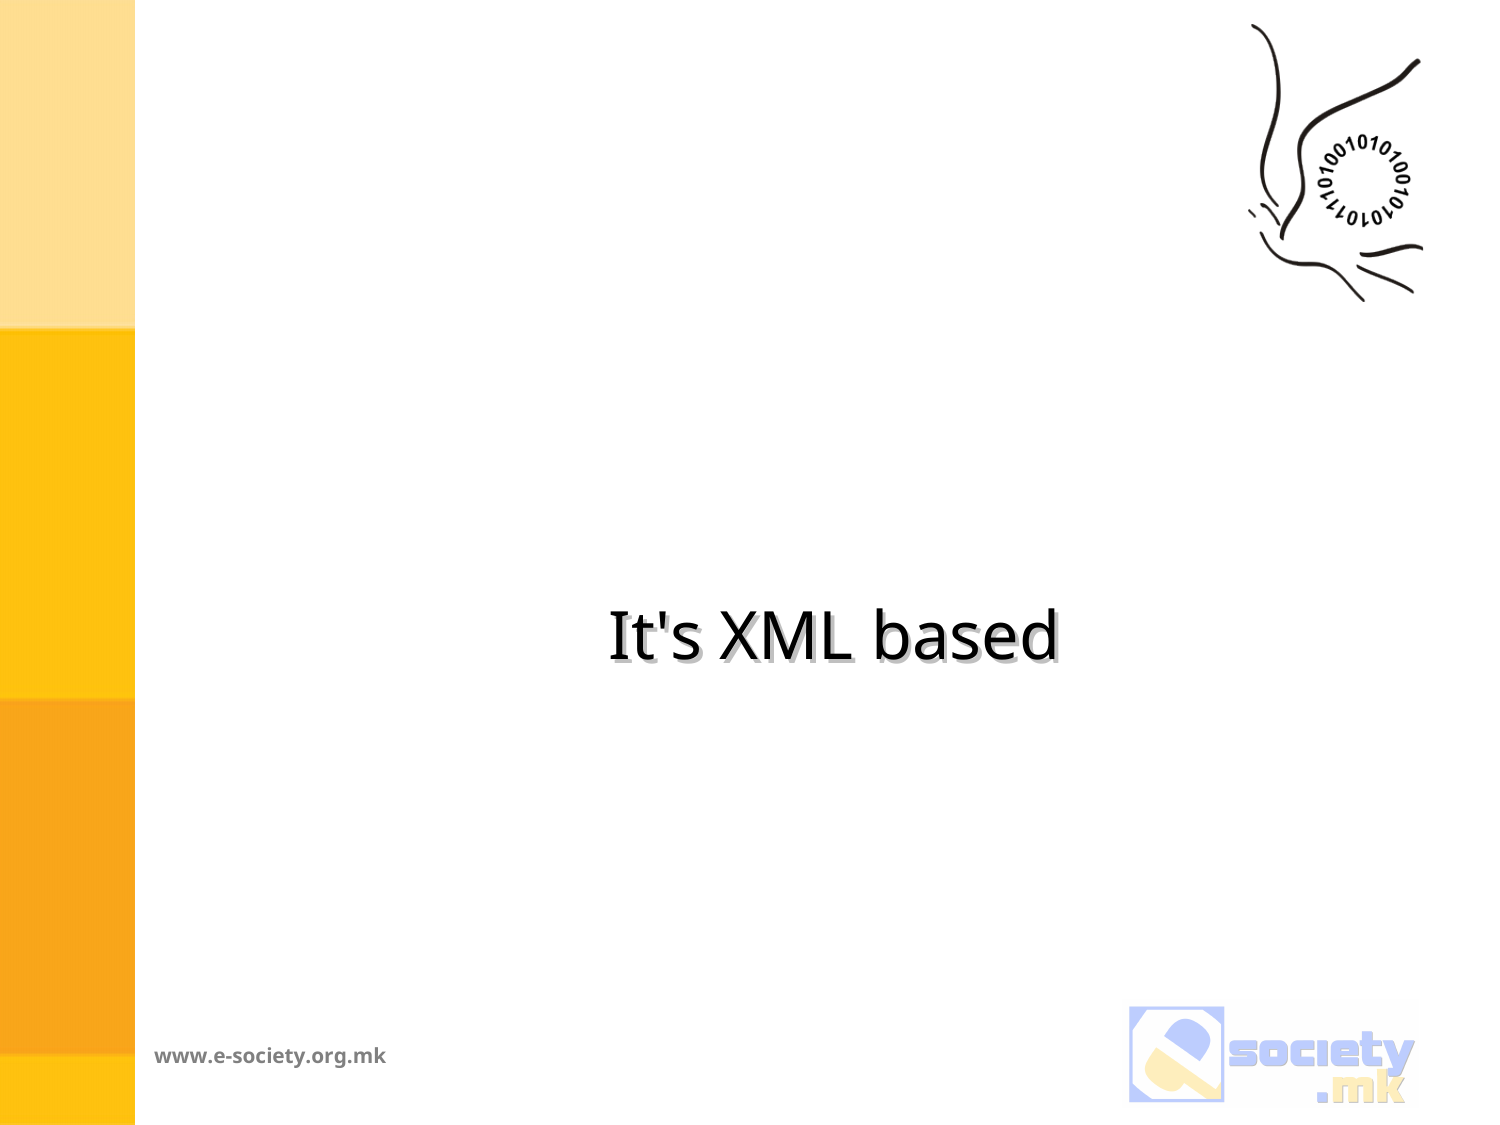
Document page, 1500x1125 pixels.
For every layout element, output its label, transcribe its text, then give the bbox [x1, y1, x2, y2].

subtitle It's XML based [169, 262, 1425, 1006]
picture [1248, 24, 1424, 262]
picture [0, 0, 135, 1125]
